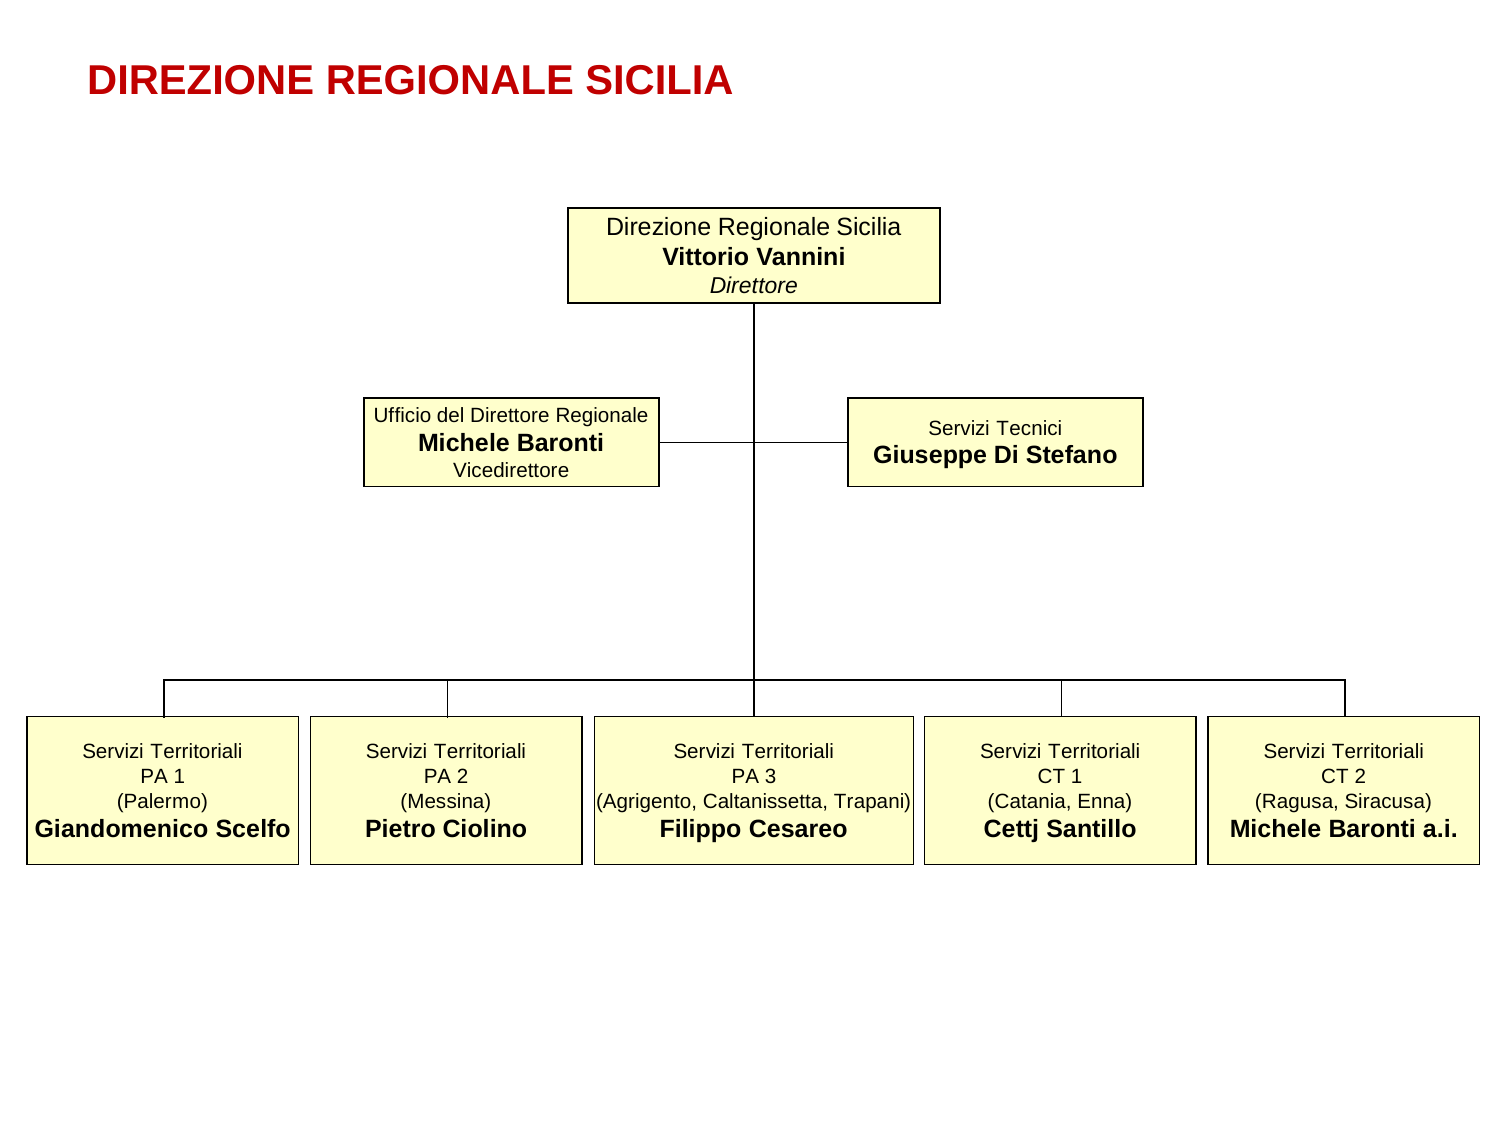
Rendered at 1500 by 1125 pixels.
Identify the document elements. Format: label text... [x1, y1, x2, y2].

picture [19, 203, 1481, 865]
title DIREZIONE REGIONALE SICILIA [72, 45, 1462, 128]
